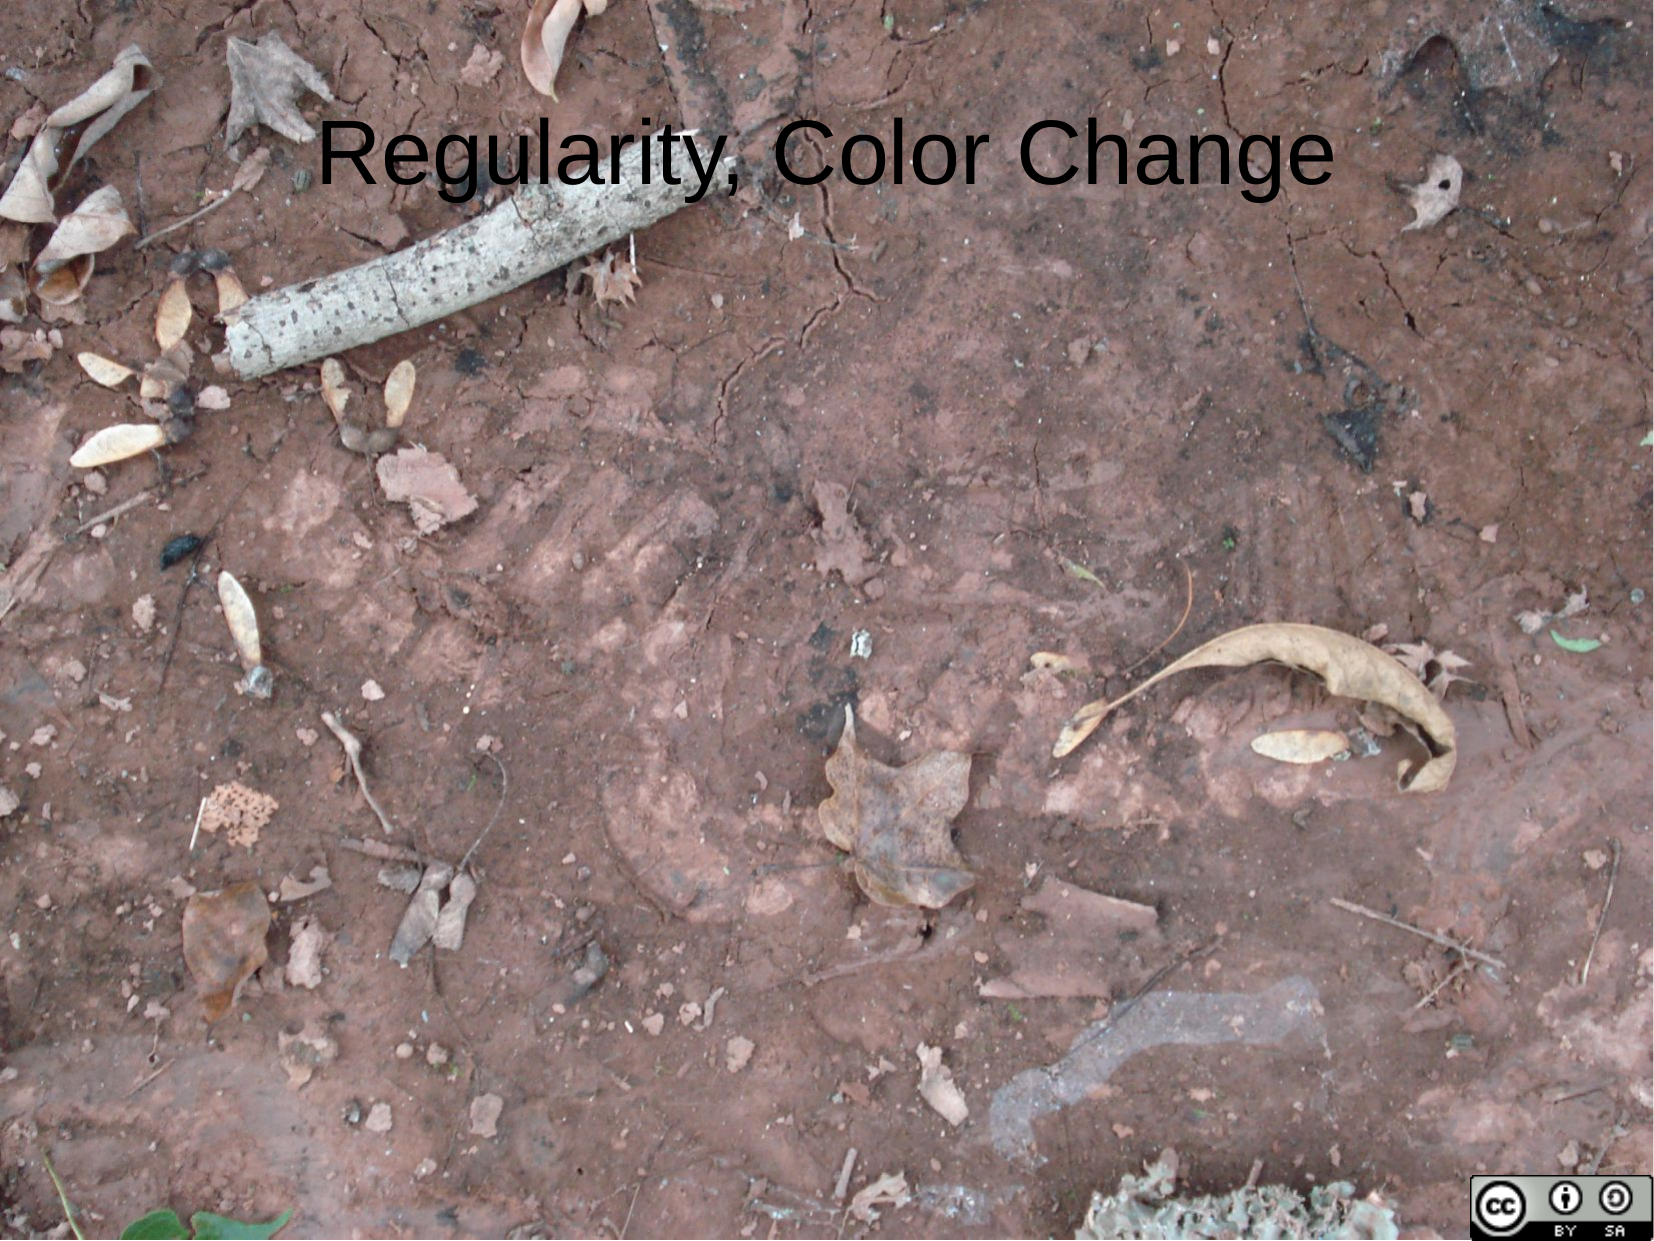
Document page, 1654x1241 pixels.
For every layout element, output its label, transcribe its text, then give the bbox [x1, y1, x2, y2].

title Regularity, Color Change [82, 49, 1571, 257]
picture [0, 0, 1654, 1241]
